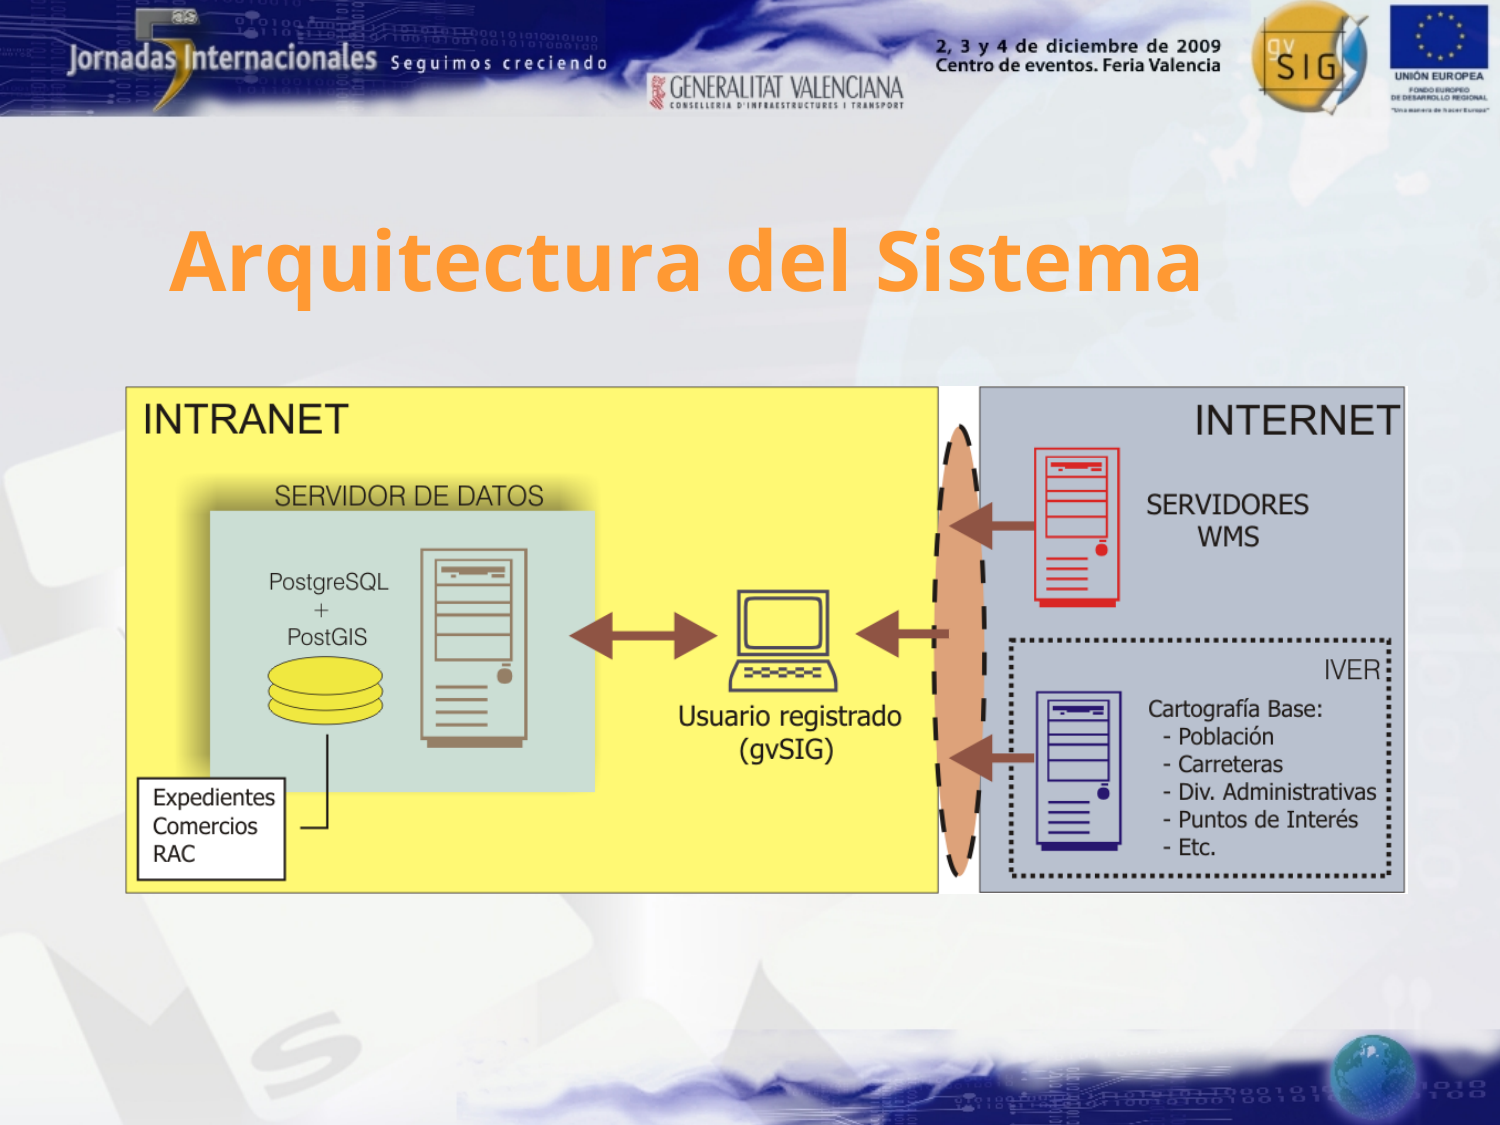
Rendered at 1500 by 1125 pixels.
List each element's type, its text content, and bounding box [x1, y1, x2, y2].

text_box Arquitectura del Sistema [154, 200, 1430, 325]
picture [0, 0, 1500, 1125]
